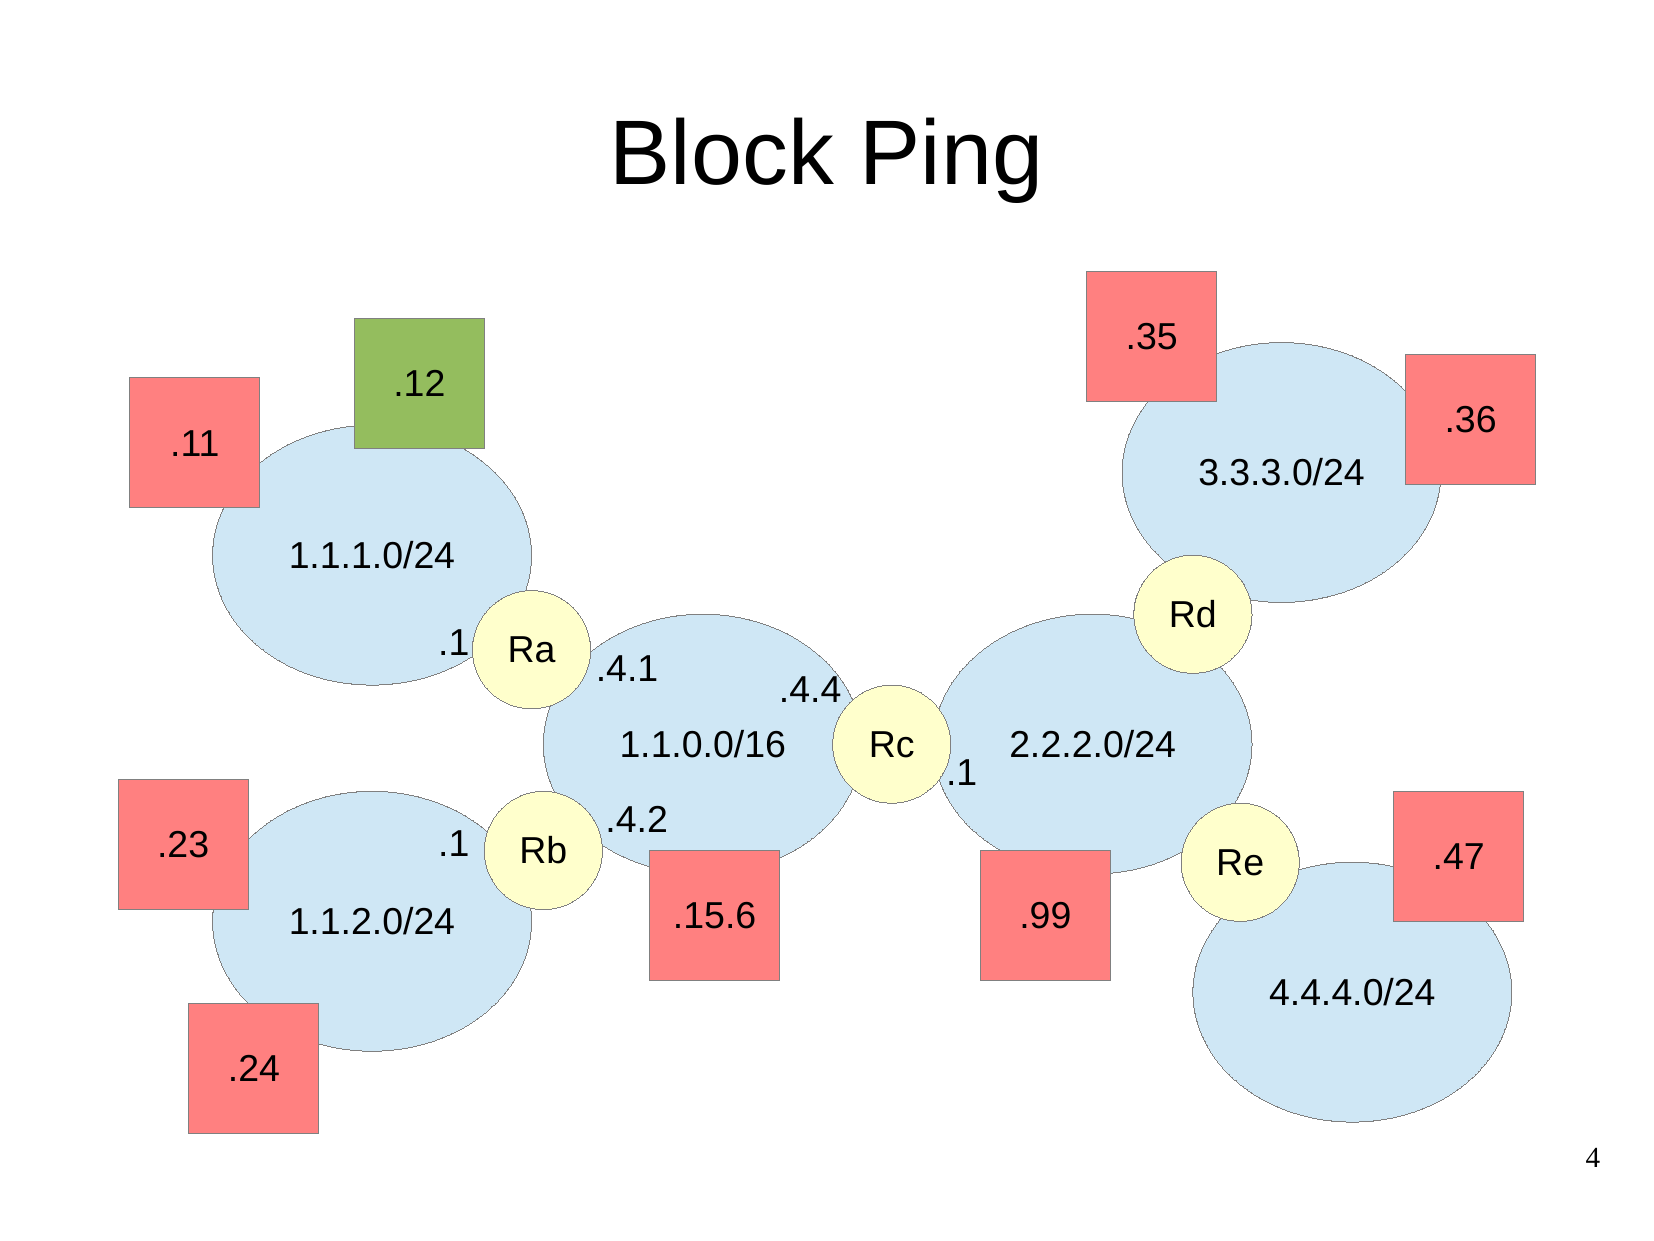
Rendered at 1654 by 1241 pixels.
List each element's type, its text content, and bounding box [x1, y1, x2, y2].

text_box 1.1.0.0/16 [543, 614, 853, 867]
text_box .36 [1405, 354, 1536, 485]
text_box .99 [980, 850, 1111, 981]
text_box .11 [129, 377, 260, 508]
text_box .1 [423, 614, 485, 671]
text_box .47 [1393, 791, 1524, 922]
text_box .4.1 [581, 640, 674, 697]
text_box .1 [423, 814, 485, 872]
text_box Re [1181, 803, 1300, 922]
text_box .15.6 [649, 850, 780, 981]
text_box Rc [832, 685, 951, 804]
text_box 4.4.4.0/24 [1192, 862, 1512, 1123]
text_box .12 [354, 318, 485, 449]
text_box .1 [931, 744, 993, 801]
text_box .4.2 [590, 791, 683, 849]
text_box 2.2.2.0/24 [939, 614, 1253, 874]
text_box .35 [1086, 271, 1217, 402]
text_box .23 [118, 779, 249, 910]
text_box .4.4 [764, 661, 857, 719]
text_box Rd [1133, 555, 1253, 674]
text_box Rb [485, 791, 603, 910]
text_box 1.1.1.0/24 [212, 426, 532, 686]
text_box Ra [476, 590, 590, 709]
title Block Ping [82, 49, 1571, 257]
text_box .24 [188, 1003, 319, 1134]
text_box 3.3.3.0/24 [1122, 342, 1441, 603]
text_box 1.1.2.0/24 [212, 791, 532, 1052]
